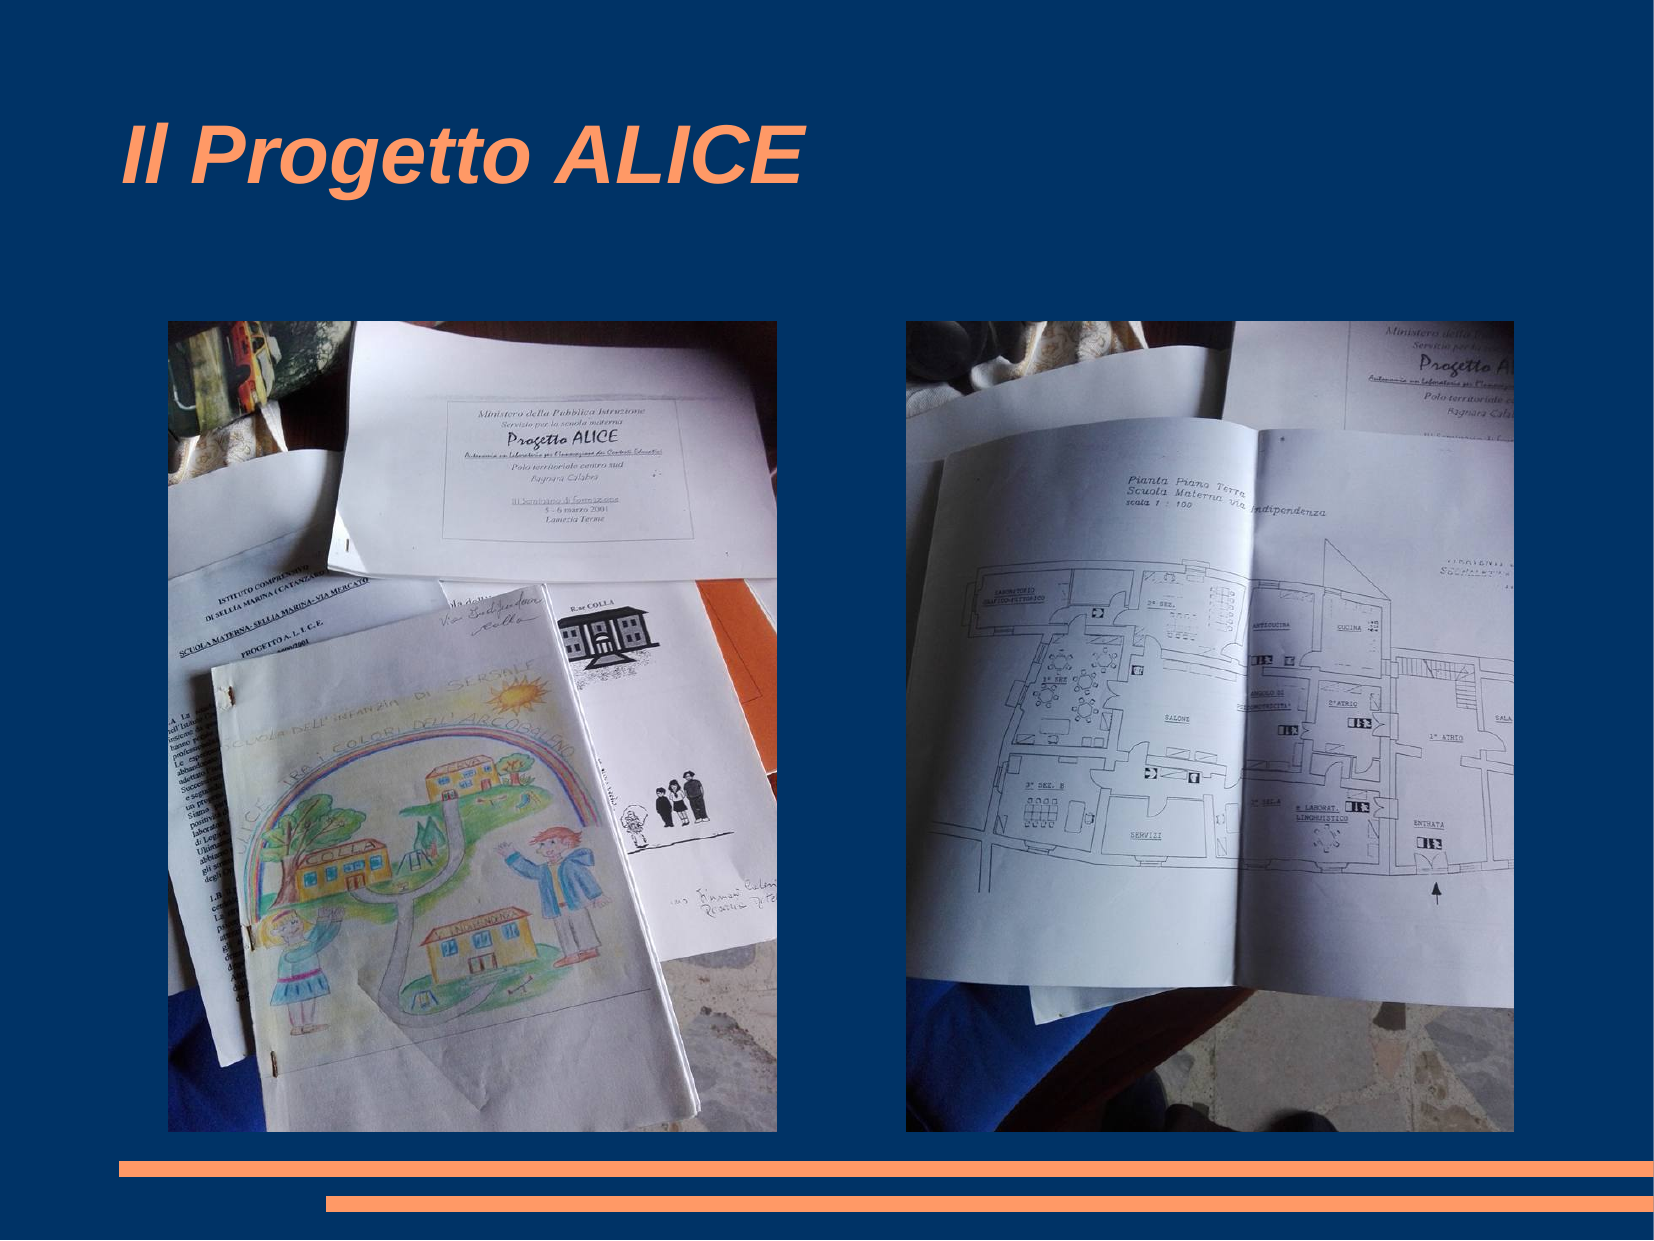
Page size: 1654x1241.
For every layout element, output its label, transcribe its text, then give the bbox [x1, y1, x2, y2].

title Il Progetto ALICE [121, 46, 1534, 254]
picture [906, 322, 1514, 1132]
picture [168, 322, 777, 1132]
